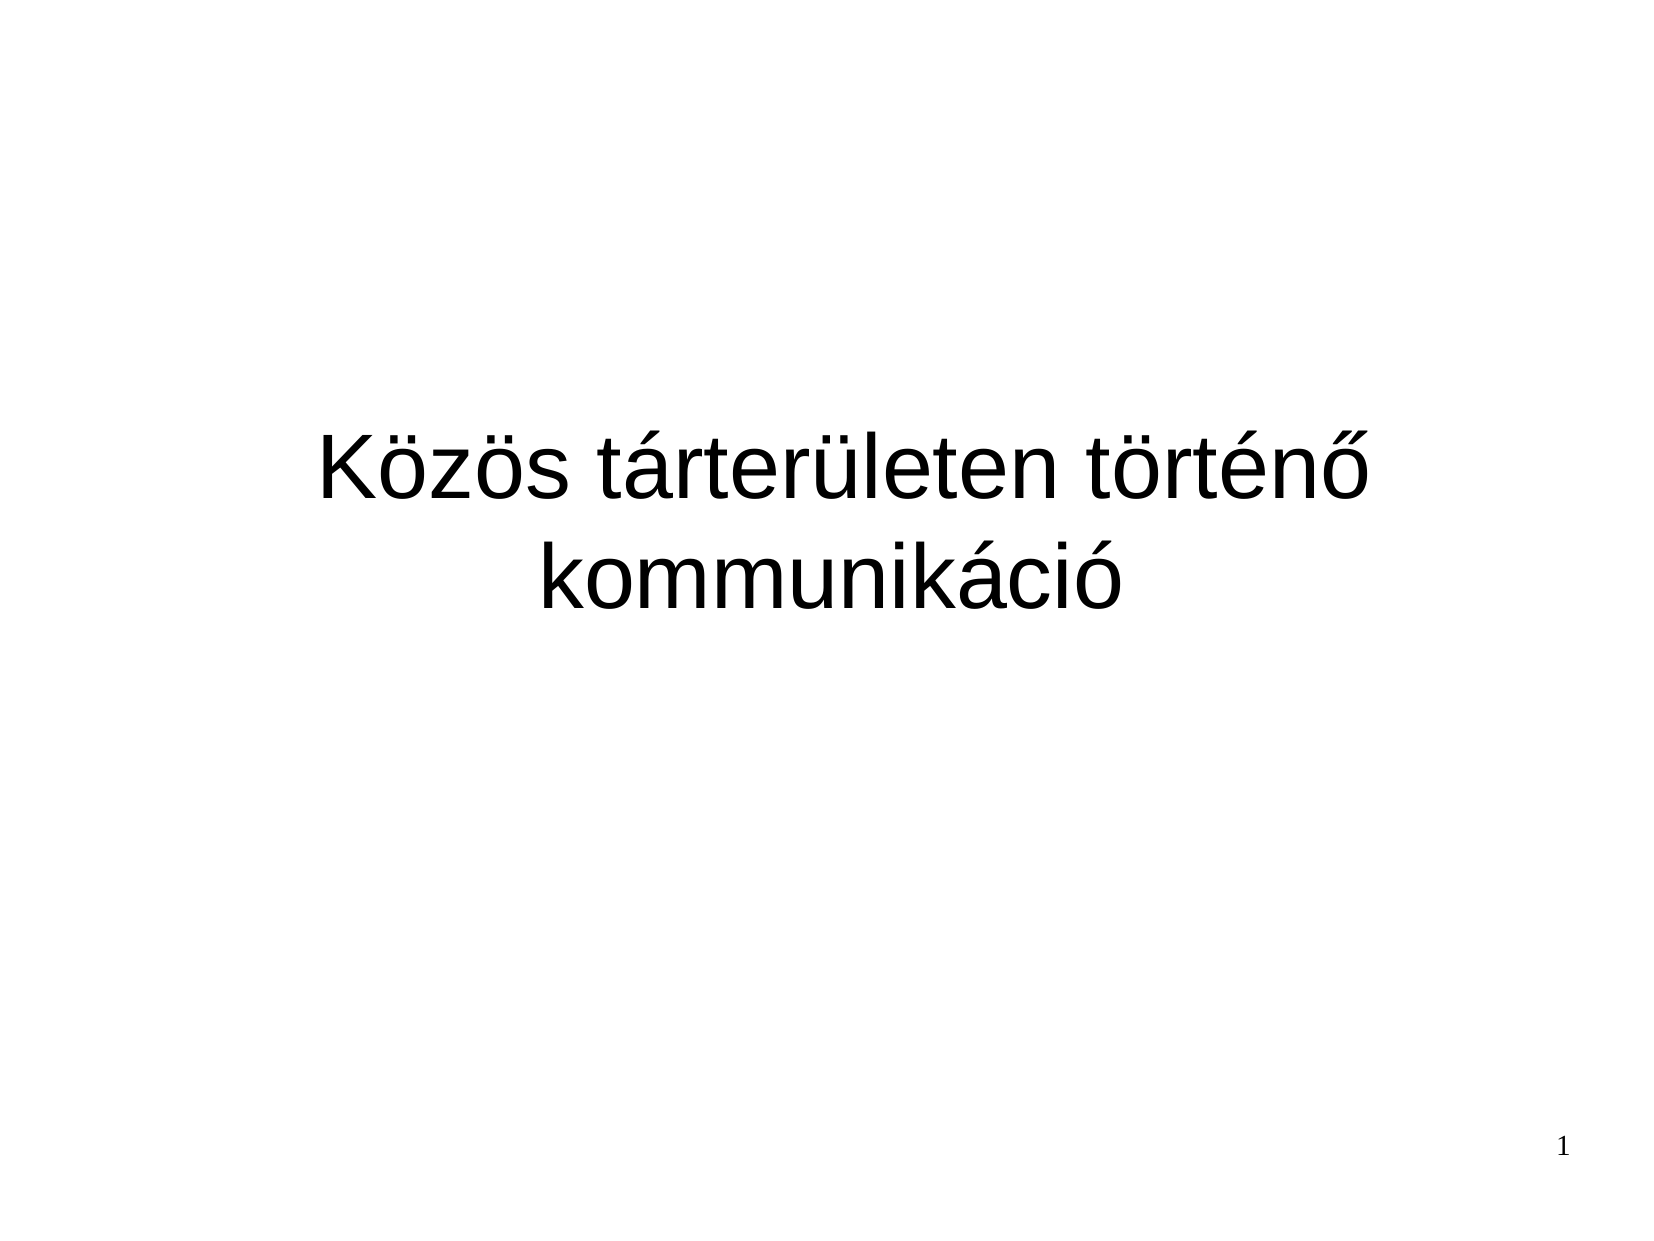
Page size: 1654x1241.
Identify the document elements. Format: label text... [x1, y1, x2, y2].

title Közös tárterületen történő kommunikáció [124, 413, 1530, 620]
